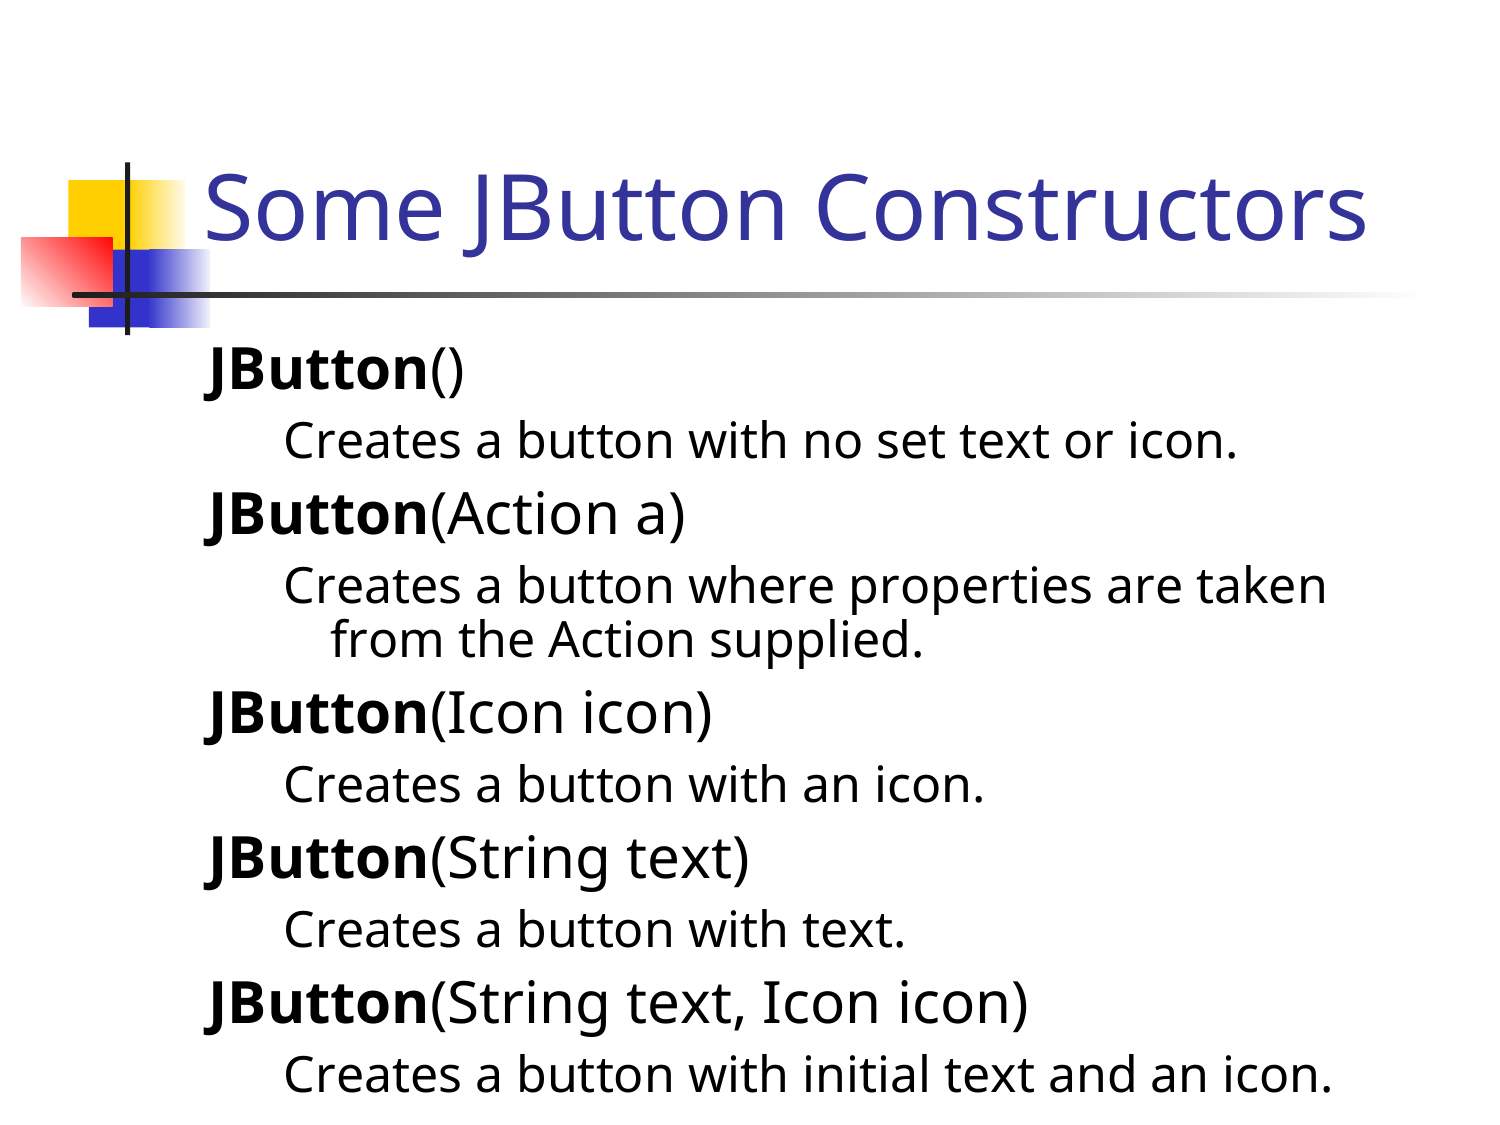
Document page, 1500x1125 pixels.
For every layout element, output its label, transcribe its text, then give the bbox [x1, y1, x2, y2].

list JButton() Creates a button with no set text or icon. JButton(Action a) Creates a button where properties are taken from the Action supplied. JButton(Icon icon) Creates a button with an icon. JButton(String text) Creates a button with text. JButton(String text, Icon icon) Creates a button with initial text and an icon. [193, 331, 1469, 1058]
title Some JButton Constructors [188, 35, 1468, 276]
